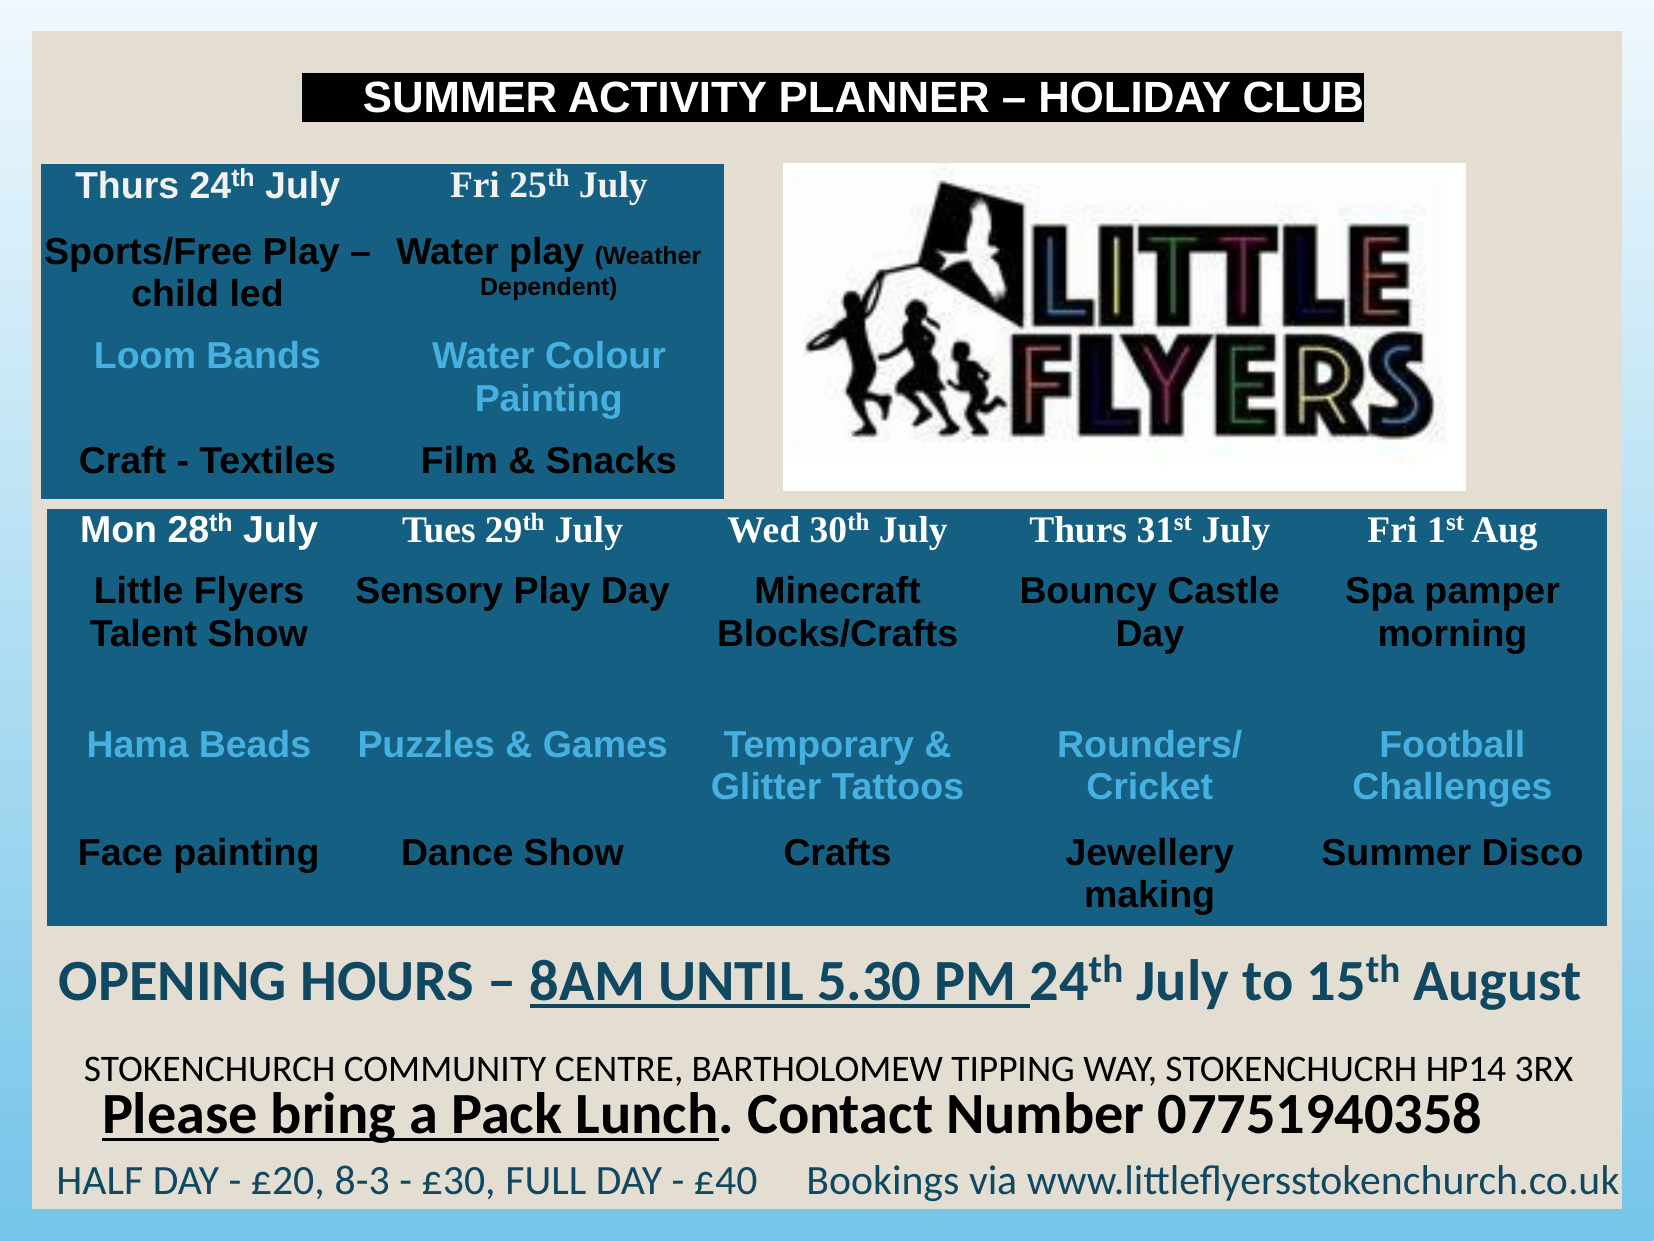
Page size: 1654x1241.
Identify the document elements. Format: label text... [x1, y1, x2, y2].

table_cell Film & Snacks [374, 439, 724, 499]
table_header Fri 1st Aug [1298, 509, 1607, 570]
table_header Mon 28th July [47, 509, 351, 570]
table_cell Minecraft Blocks/Crafts [674, 570, 1001, 724]
table_cell Sports/Free Play – child led [41, 231, 374, 335]
table_cell Loom Bands [41, 335, 374, 439]
table_cell Rounders/ Cricket [1001, 724, 1298, 831]
table_cell Football Challenges [1298, 724, 1607, 831]
text_box Please bring a Pack Lunch. Contact Number 07751940358 [87, 1068, 1579, 1154]
table_cell Spa pamper morning [1298, 570, 1607, 724]
table_header Fri 25th July [374, 164, 724, 231]
table_cell Face painting [47, 831, 351, 926]
table_cell Jewellery making [1001, 831, 1298, 926]
table_header Thurs 24th July [41, 164, 374, 231]
table_cell Dance Show [351, 831, 674, 926]
table_cell Summer Disco [1298, 831, 1607, 926]
table_cell Puzzles & Games [351, 724, 674, 831]
text_box OPENING HOURS – 8AM UNTIL 5.30 PM 24th July to 15th August [34, 934, 1607, 1021]
table_cell Craft - Textiles [41, 439, 374, 499]
table_cell Temporary & Glitter Tattoos [674, 724, 1001, 831]
table_cell Water Colour Painting [374, 335, 724, 439]
text_box STOKENCHURCH COMMUNITY CENTRE, BARTHOLOMEW TIPPING WAY, STOKENCHUCRH HP14 3RX [68, 1036, 1614, 1097]
table_cell Little Flyers Talent Show [47, 570, 351, 724]
table_cell Sensory Play Day [351, 570, 674, 724]
table_header Wed 30th July [674, 509, 1001, 570]
text_box HALF DAY - £20, 8-3 - £30, FULL DAY - £40 Bookings via www.littleflyersstokenchurch.co.uk [41, 1145, 1654, 1212]
title SUMMER ACTIVITY PLANNER – HOLIDAY CLUB [250, 51, 1416, 192]
table_cell Bouncy Castle Day [1001, 570, 1298, 724]
table_cell Crafts [674, 831, 1001, 926]
table_header Tues 29th July [351, 509, 674, 570]
picture [783, 163, 1466, 491]
table_cell Hama Beads [47, 724, 351, 831]
table_header Thurs 31st July [1001, 509, 1298, 570]
table_cell Water play (Weather Dependent) [374, 231, 724, 335]
